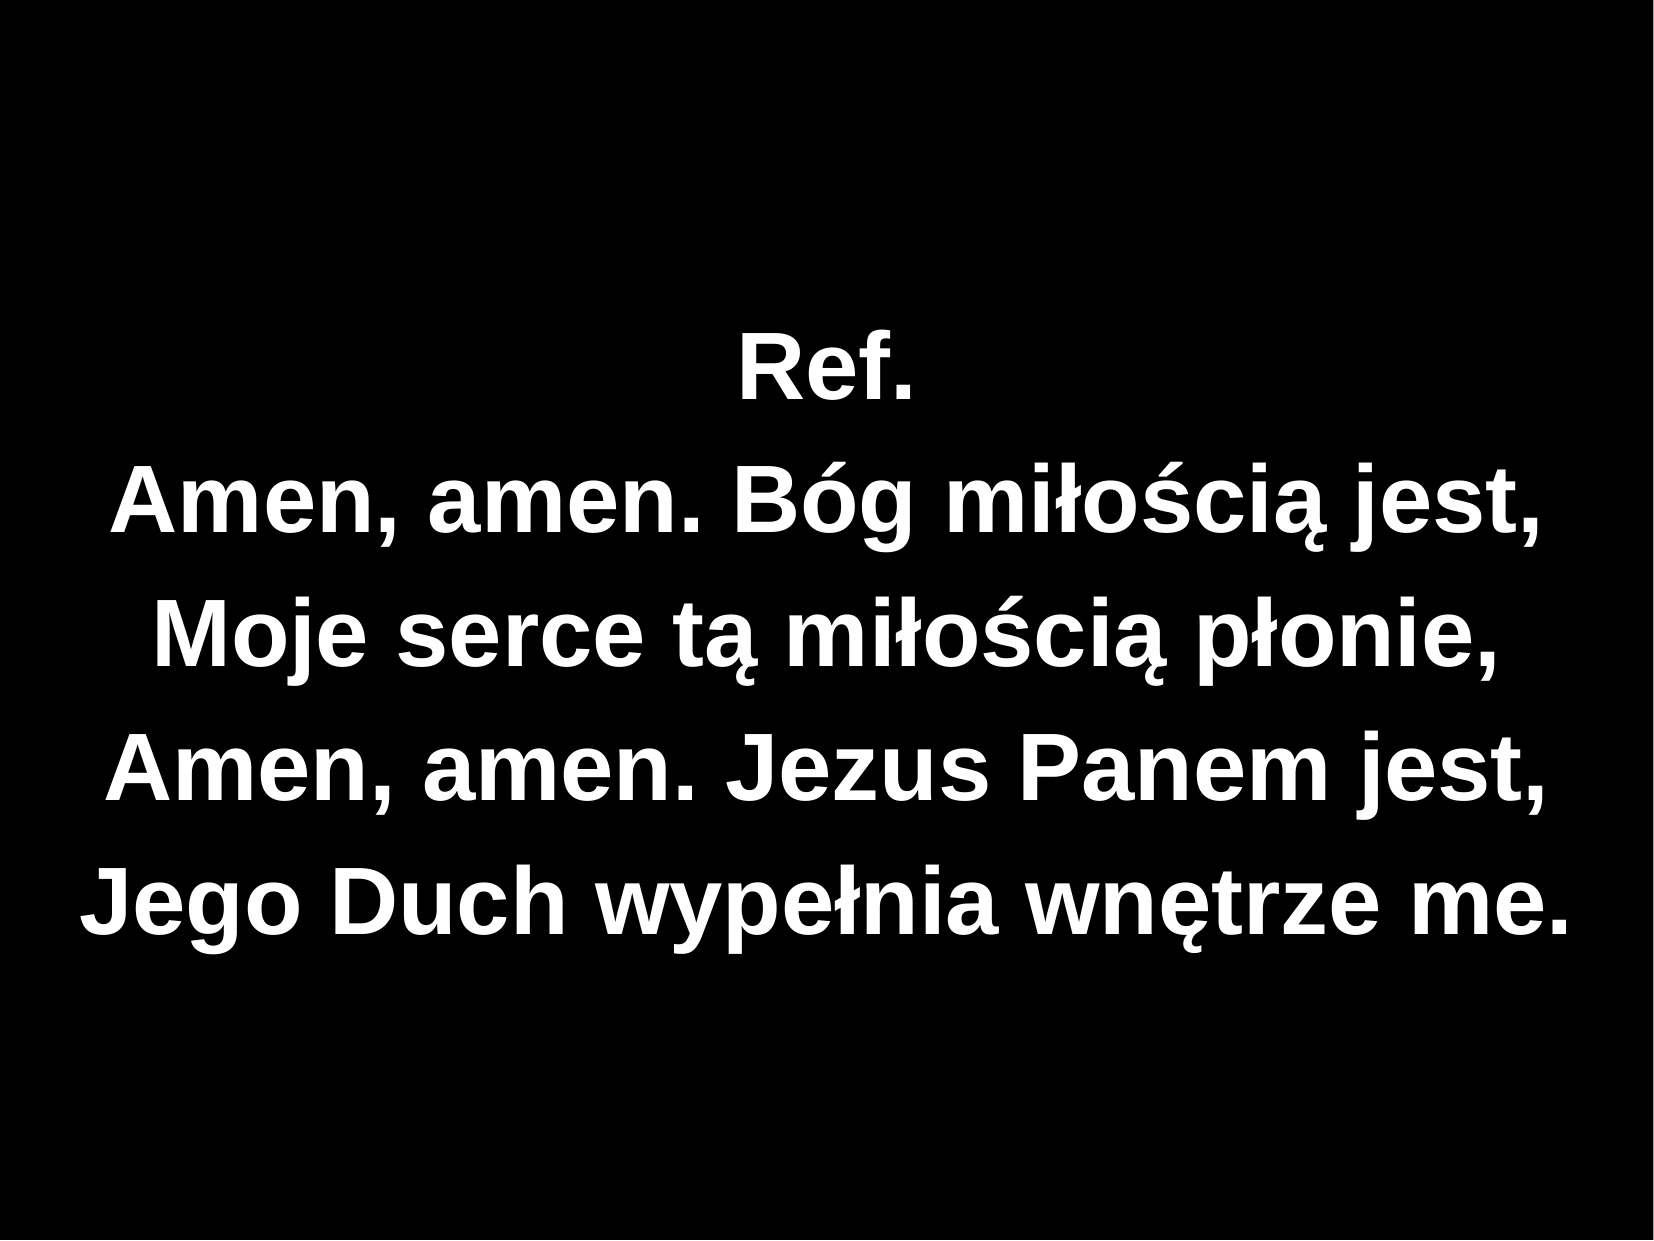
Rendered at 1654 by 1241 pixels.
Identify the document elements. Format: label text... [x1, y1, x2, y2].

subtitle Ref. Amen, amen. Bóg miłością jest, Moje serce tą miłością płonie, Amen, amen. Jezus Panem jest, Jego Duch wypełnia wnętrze me. [0, 0, 1654, 1241]
